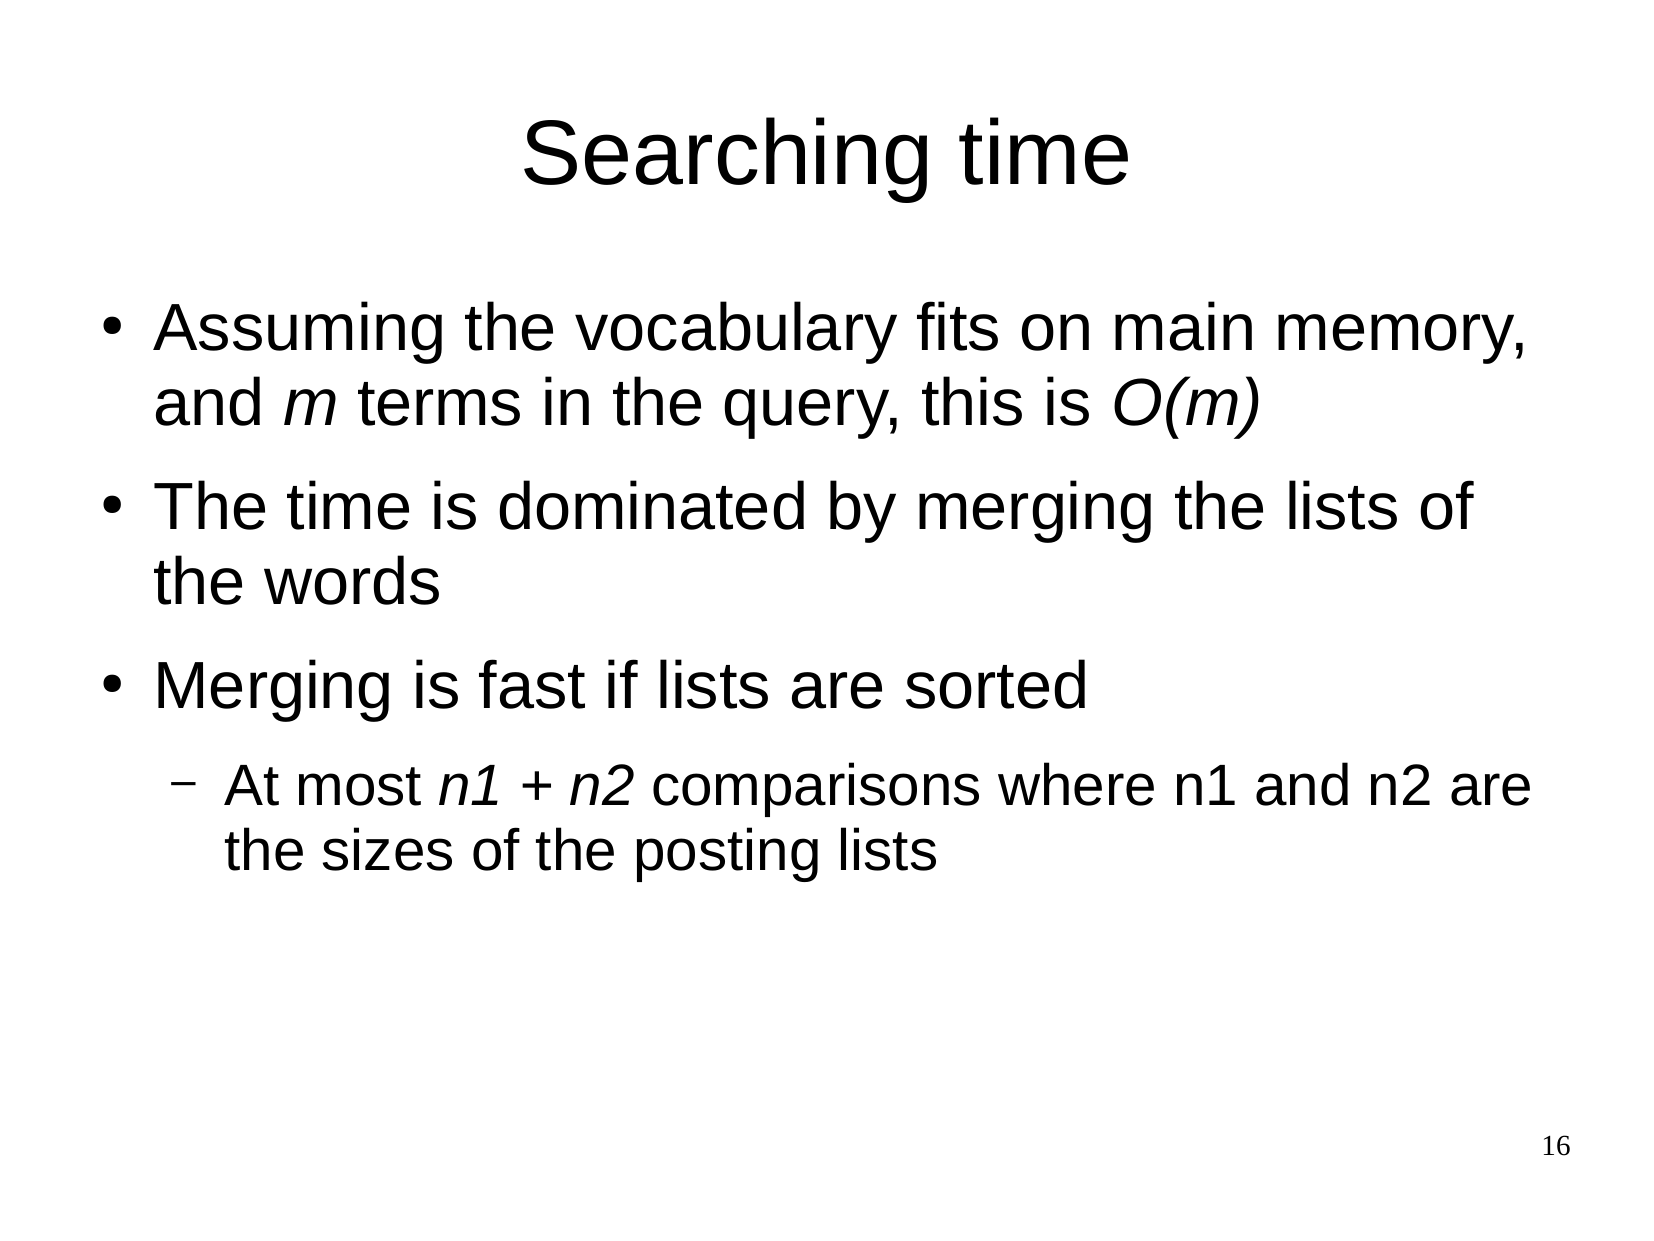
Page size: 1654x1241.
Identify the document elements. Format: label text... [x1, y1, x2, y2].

title Searching time [82, 49, 1571, 257]
list Assuming the vocabulary fits on main memory, and m terms in the query, this is O(m) The time is dominated by merging the lists of the words Merging is fast if lists are sorted At most n1 + n2 comparisons where n1 and n2 are the sizes of the posting lists [82, 290, 1571, 1010]
